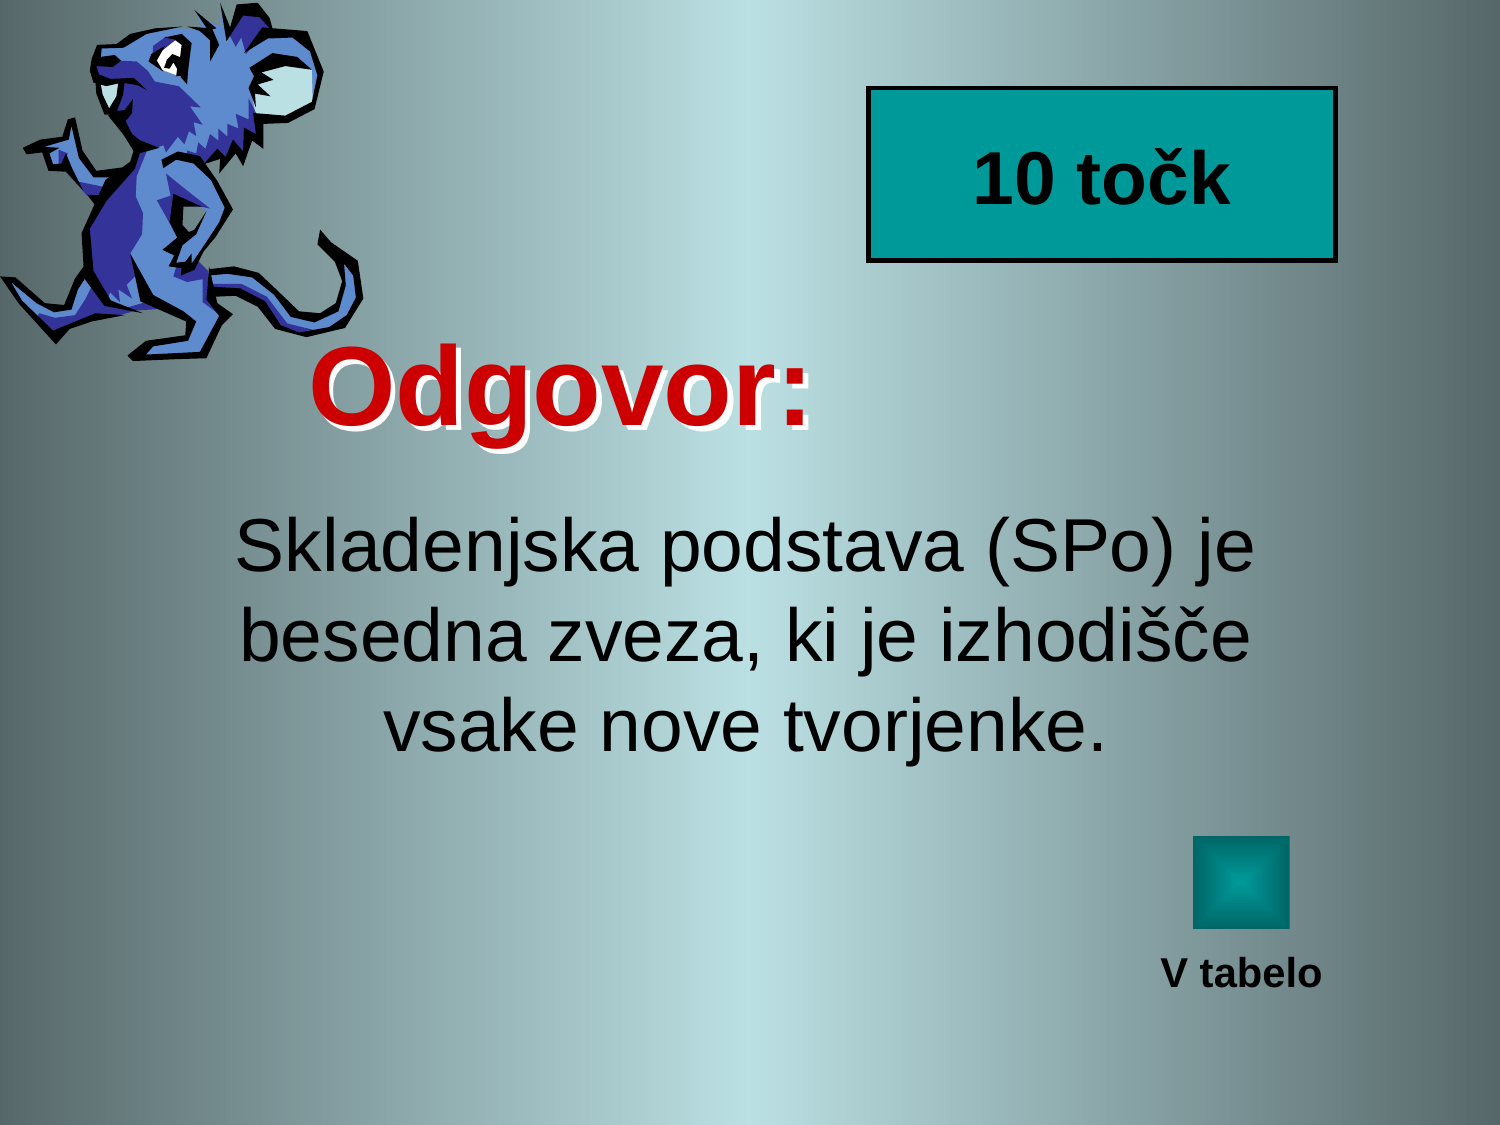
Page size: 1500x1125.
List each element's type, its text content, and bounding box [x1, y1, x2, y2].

text_box Skladenjska podstava (SPo) je besedna zveza, ki je izhodišče vsake nove tvorjenke. [170, 489, 1322, 775]
text_box V tabelo [1067, 938, 1416, 1004]
title Odgovor: [293, 297, 835, 464]
text_box 10 točk [868, 87, 1336, 261]
text_box [1193, 836, 1290, 929]
